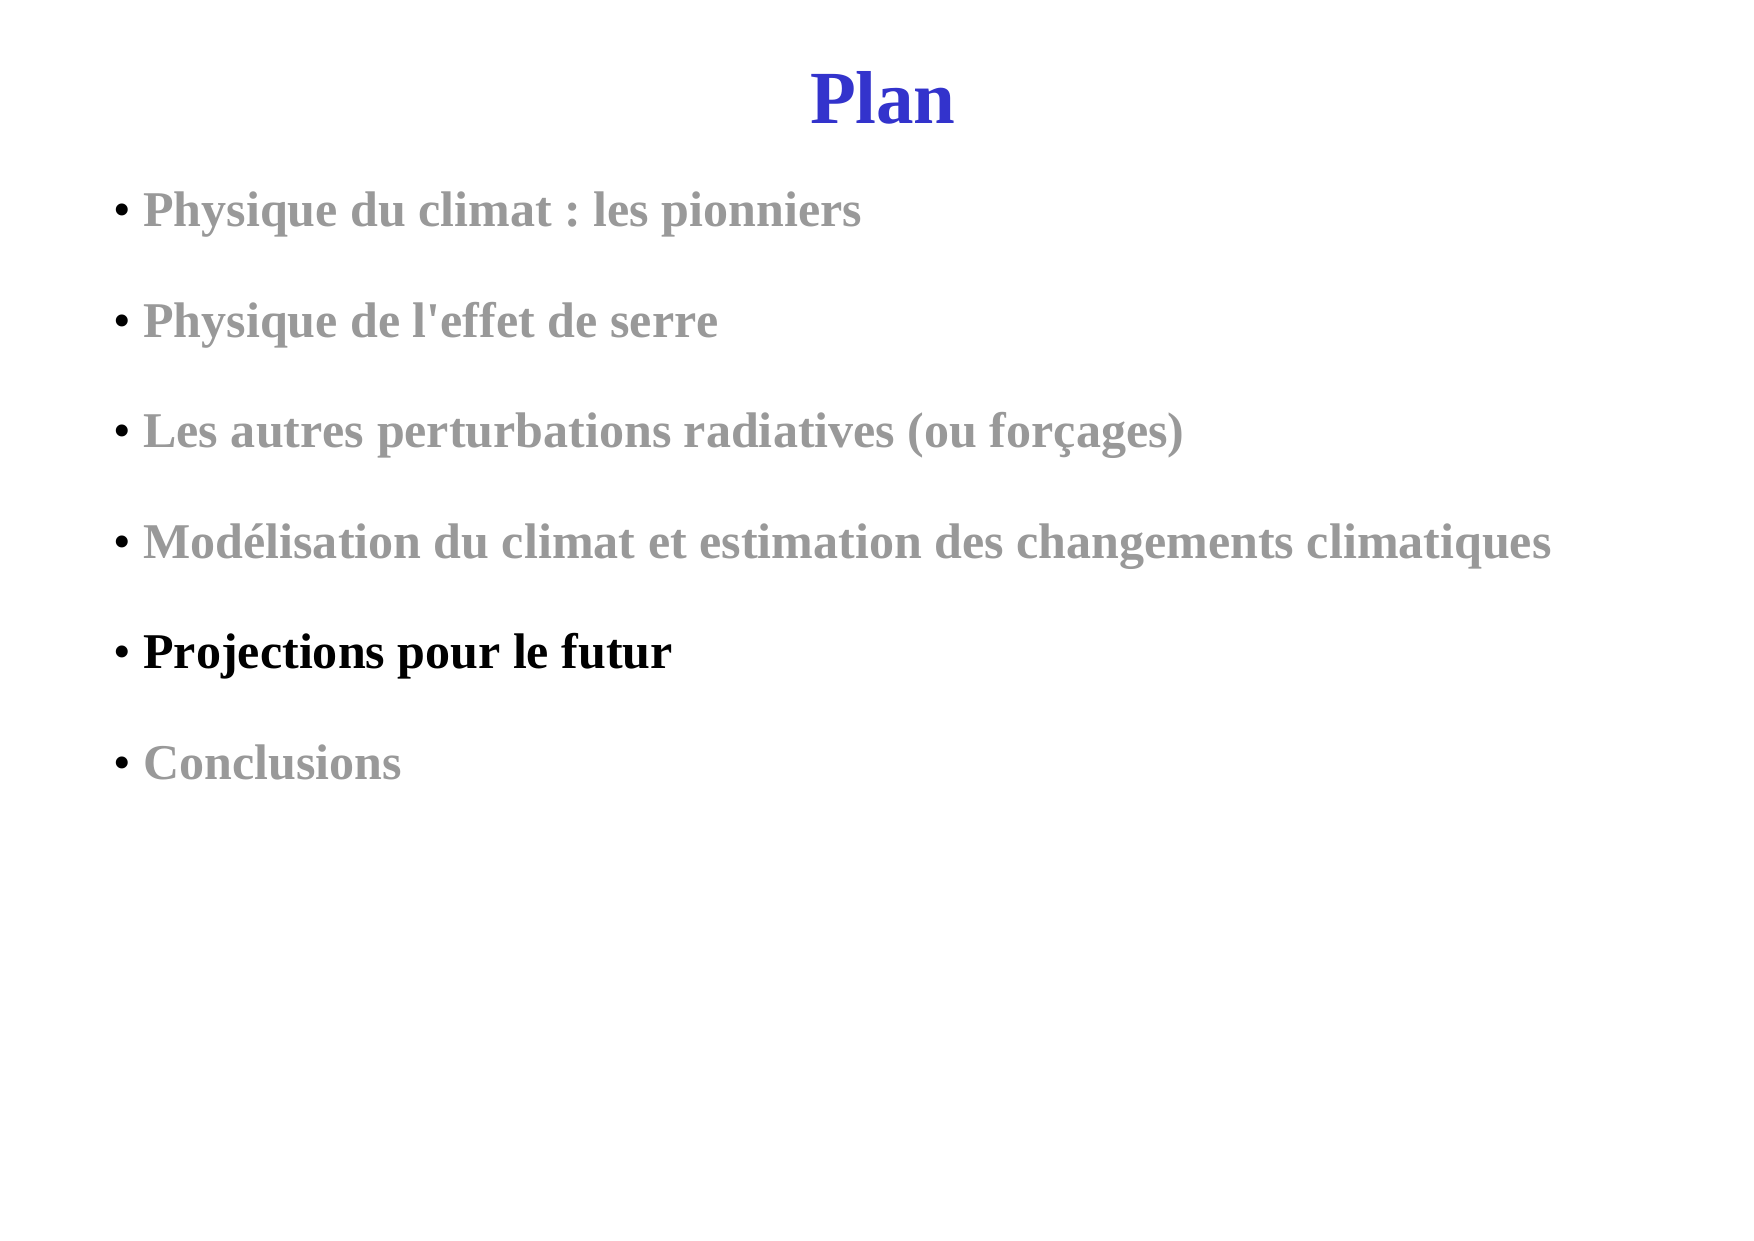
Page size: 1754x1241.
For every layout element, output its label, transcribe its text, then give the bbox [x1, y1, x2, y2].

text_box Plan [50, 53, 1716, 147]
text_box Physique du climat : les pionniers Physique de l'effet de serre Les autres perturbations radiatives (ou forçages) Modélisation du climat et estimation des changements climatiques Projections pour le futur Conclusions [113, 182, 1692, 791]
